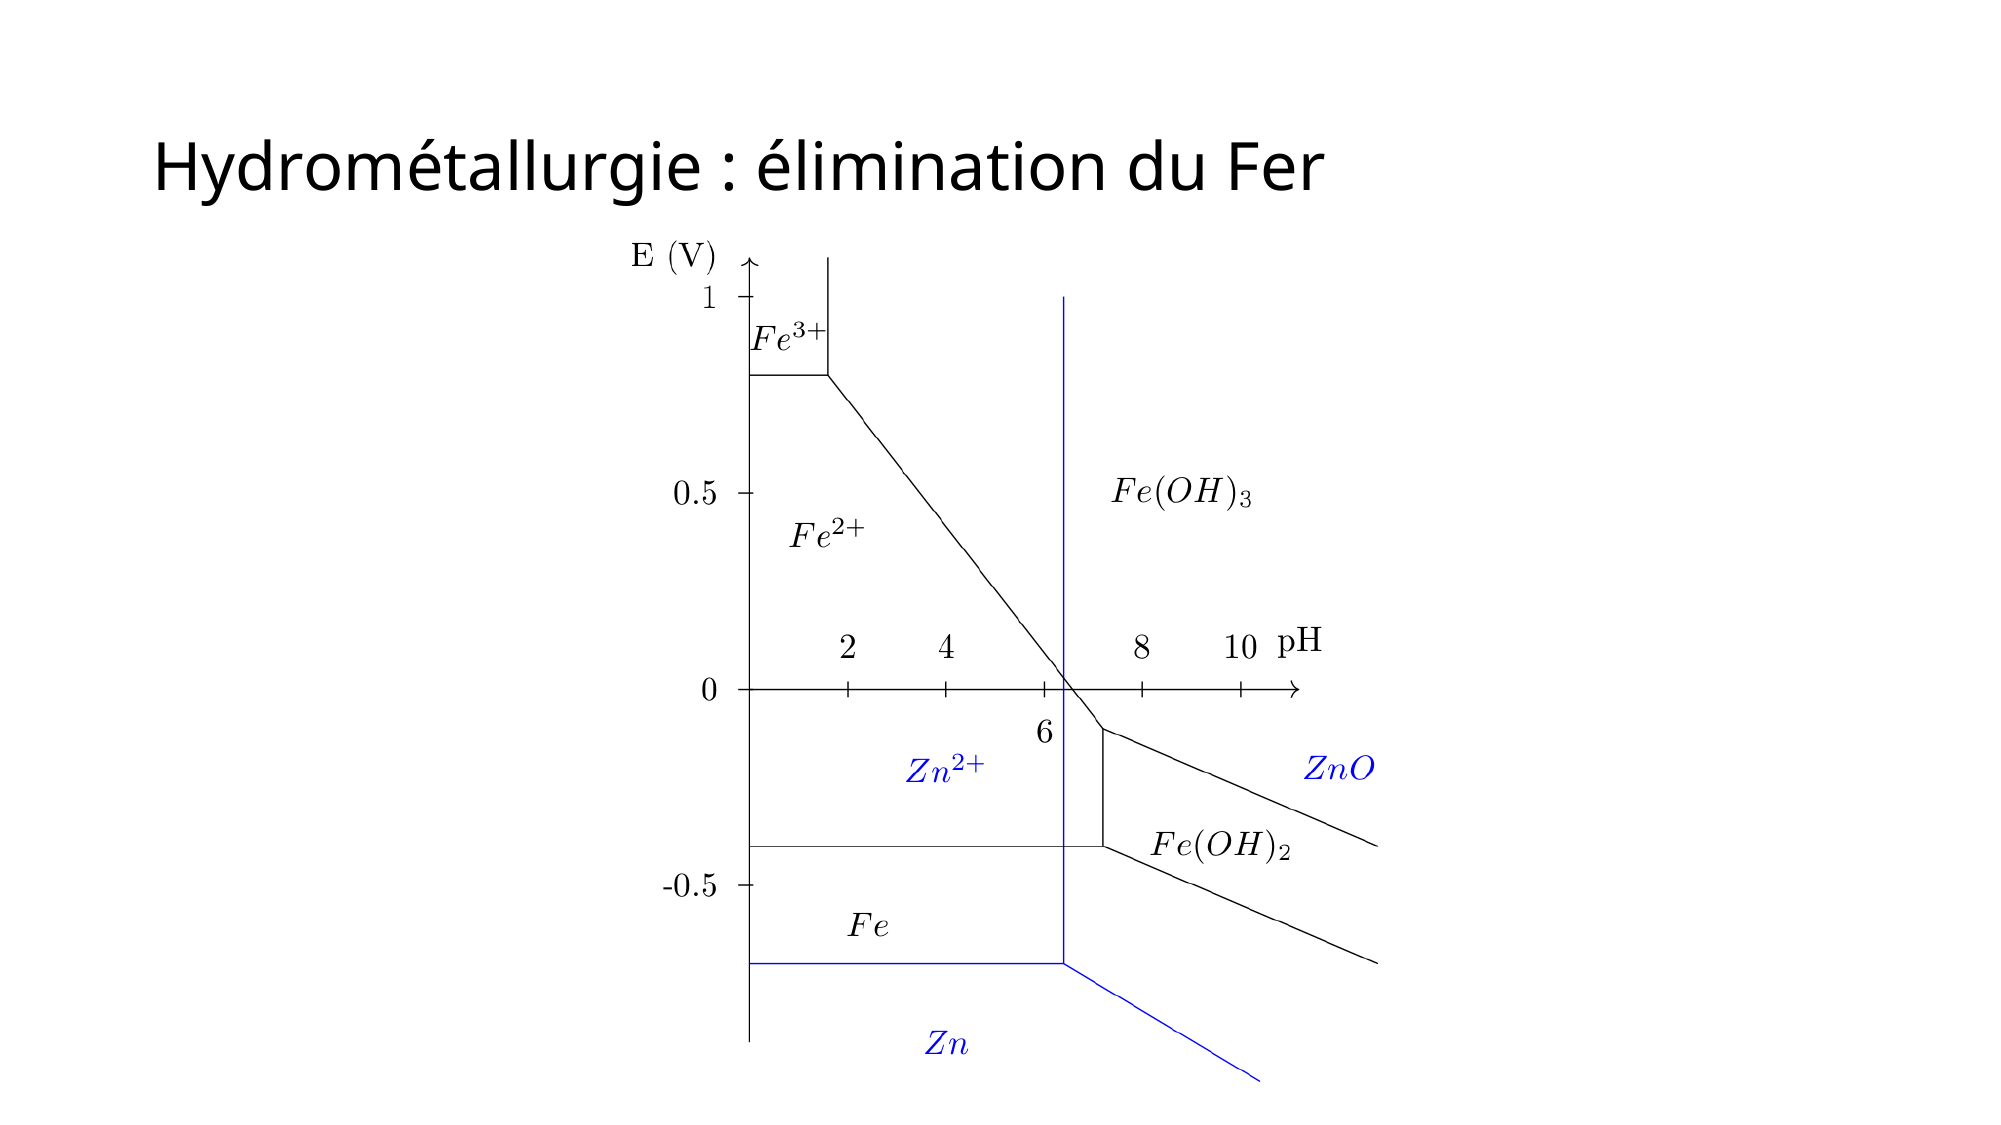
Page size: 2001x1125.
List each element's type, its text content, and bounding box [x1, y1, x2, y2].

picture [594, 214, 1404, 1107]
title Hydrométallurgie : élimination du Fer [137, 59, 1863, 278]
